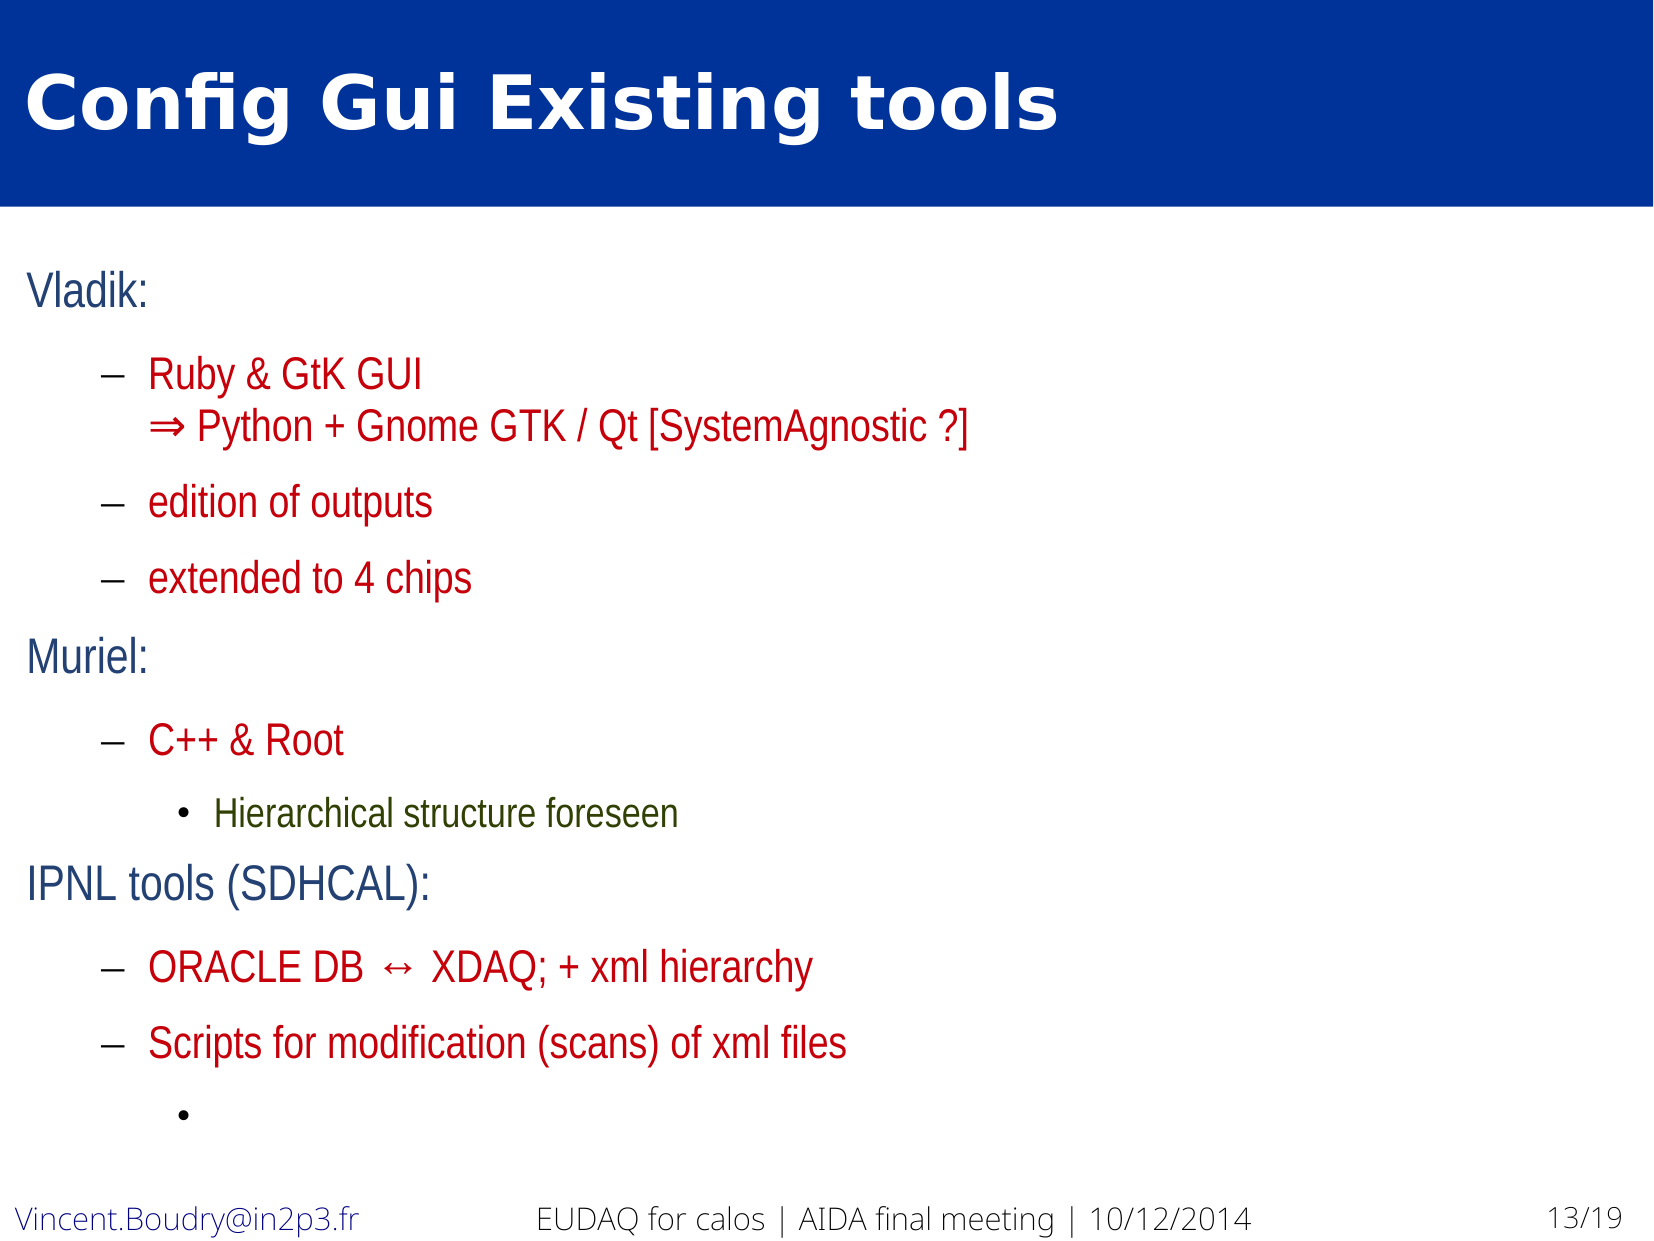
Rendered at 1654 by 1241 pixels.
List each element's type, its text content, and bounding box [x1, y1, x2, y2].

list Vladik: Ruby & GtK GUI ⇒ Python + Gnome GTK / Qt [SystemAgnostic ?] edition of outputs extended to 4 chips Muriel: C++ & Root Hierarchical structure foreseen IPNL tools (SDHCAL): ORACLE DB ↔ XDAQ; + xml hierarchy Scripts for modification (scans) of xml files [26, 260, 1631, 1172]
title Config Gui Existing tools [24, 17, 1635, 191]
